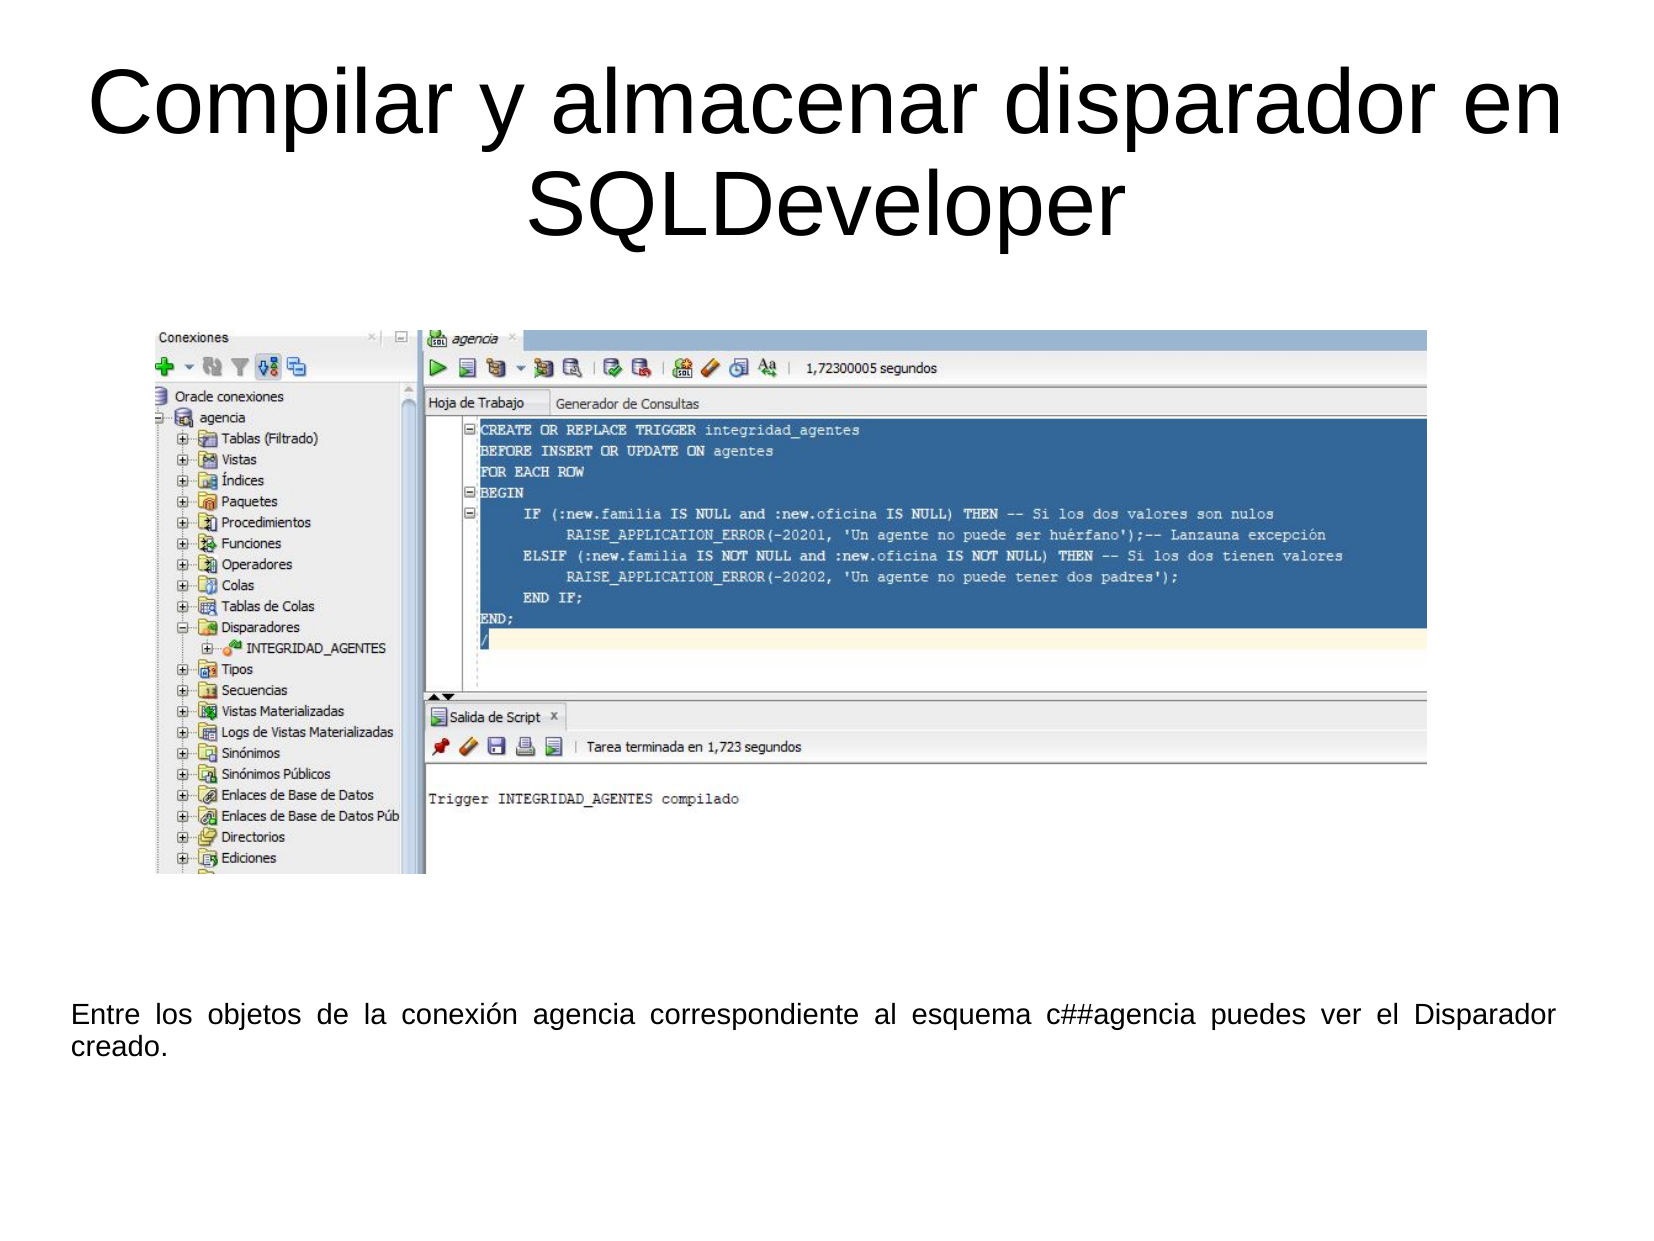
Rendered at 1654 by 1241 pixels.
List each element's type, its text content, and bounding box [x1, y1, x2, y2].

picture [155, 330, 1427, 875]
title Entre los objetos de la conexión agencia correspondiente al esquema c##agencia puedes ver el Disparador creado. [70, 926, 1559, 1134]
title Compilar y almacenar disparador en SQLDeveloper [82, 49, 1571, 257]
